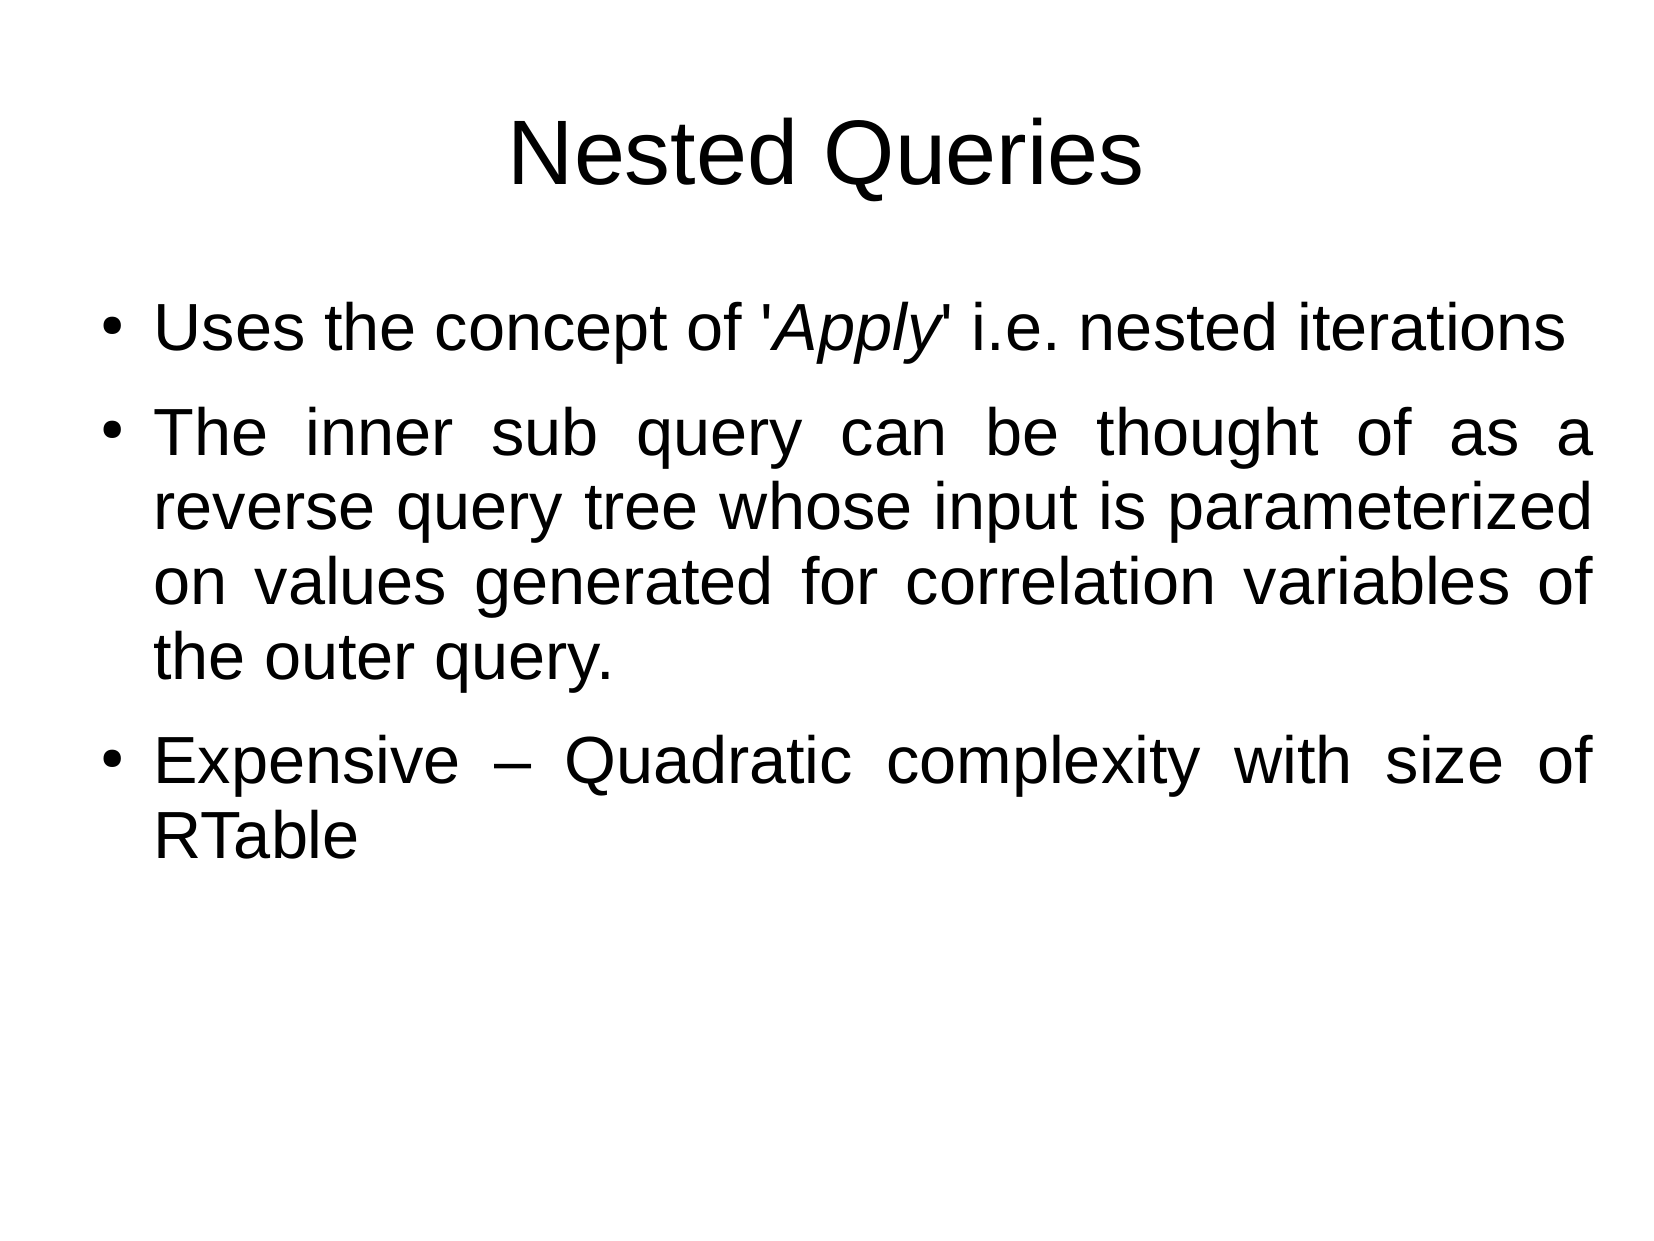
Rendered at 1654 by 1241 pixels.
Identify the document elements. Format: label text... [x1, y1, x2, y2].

list Uses the concept of 'Apply' i.e. nested iterations The inner sub query can be thought of as a reverse query tree whose input is parameterized on values generated for correlation variables of the outer query. Expensive – Quadratic complexity with size of RTable [82, 290, 1595, 1109]
title Nested Queries [82, 56, 1571, 250]
